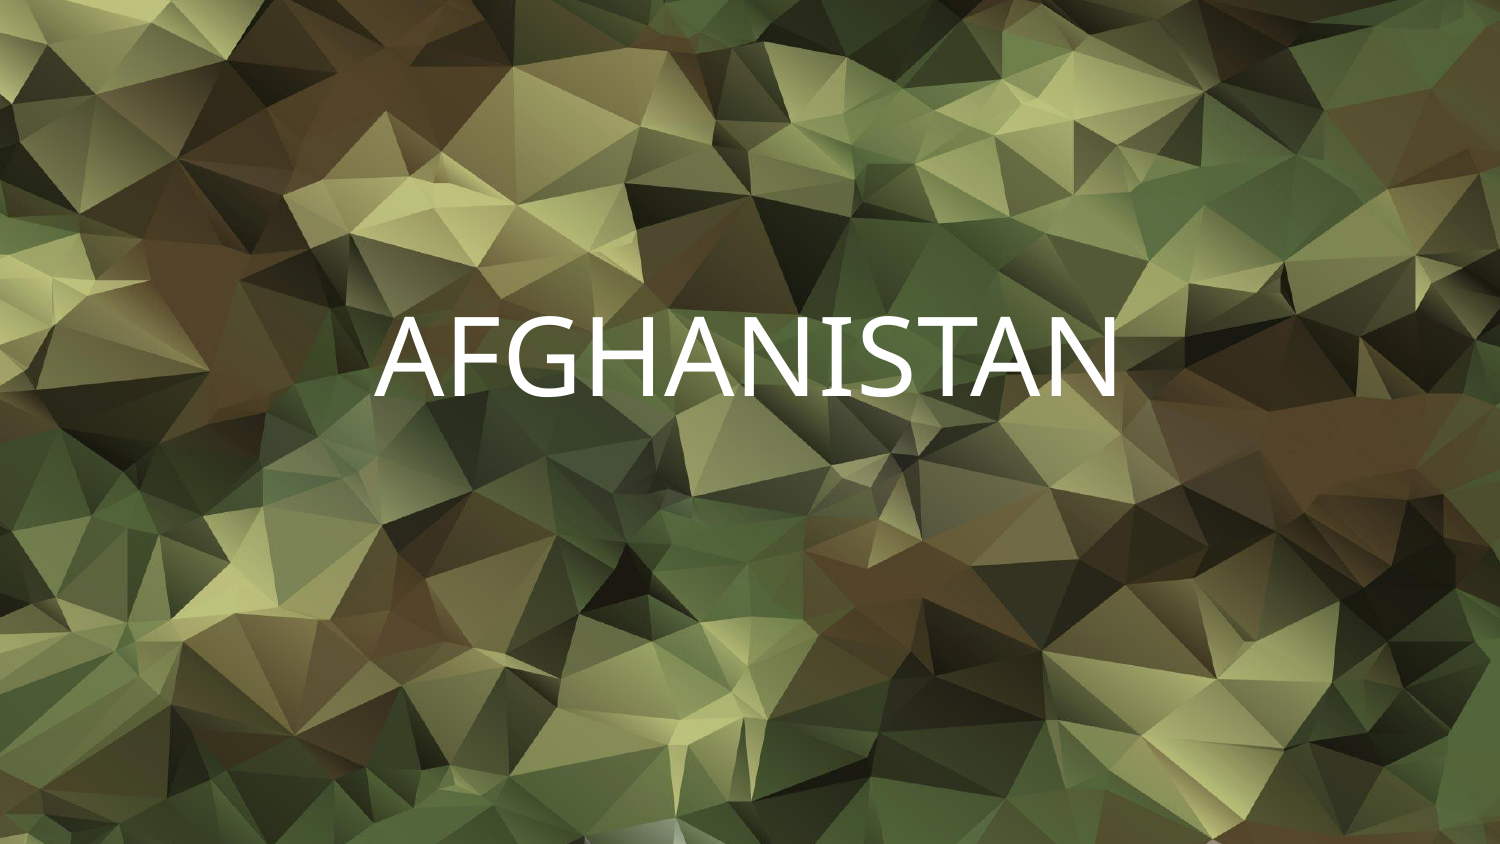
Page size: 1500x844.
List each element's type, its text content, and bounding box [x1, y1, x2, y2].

title AFGHANISTAN [112, 262, 1388, 443]
picture [0, 0, 1500, 844]
